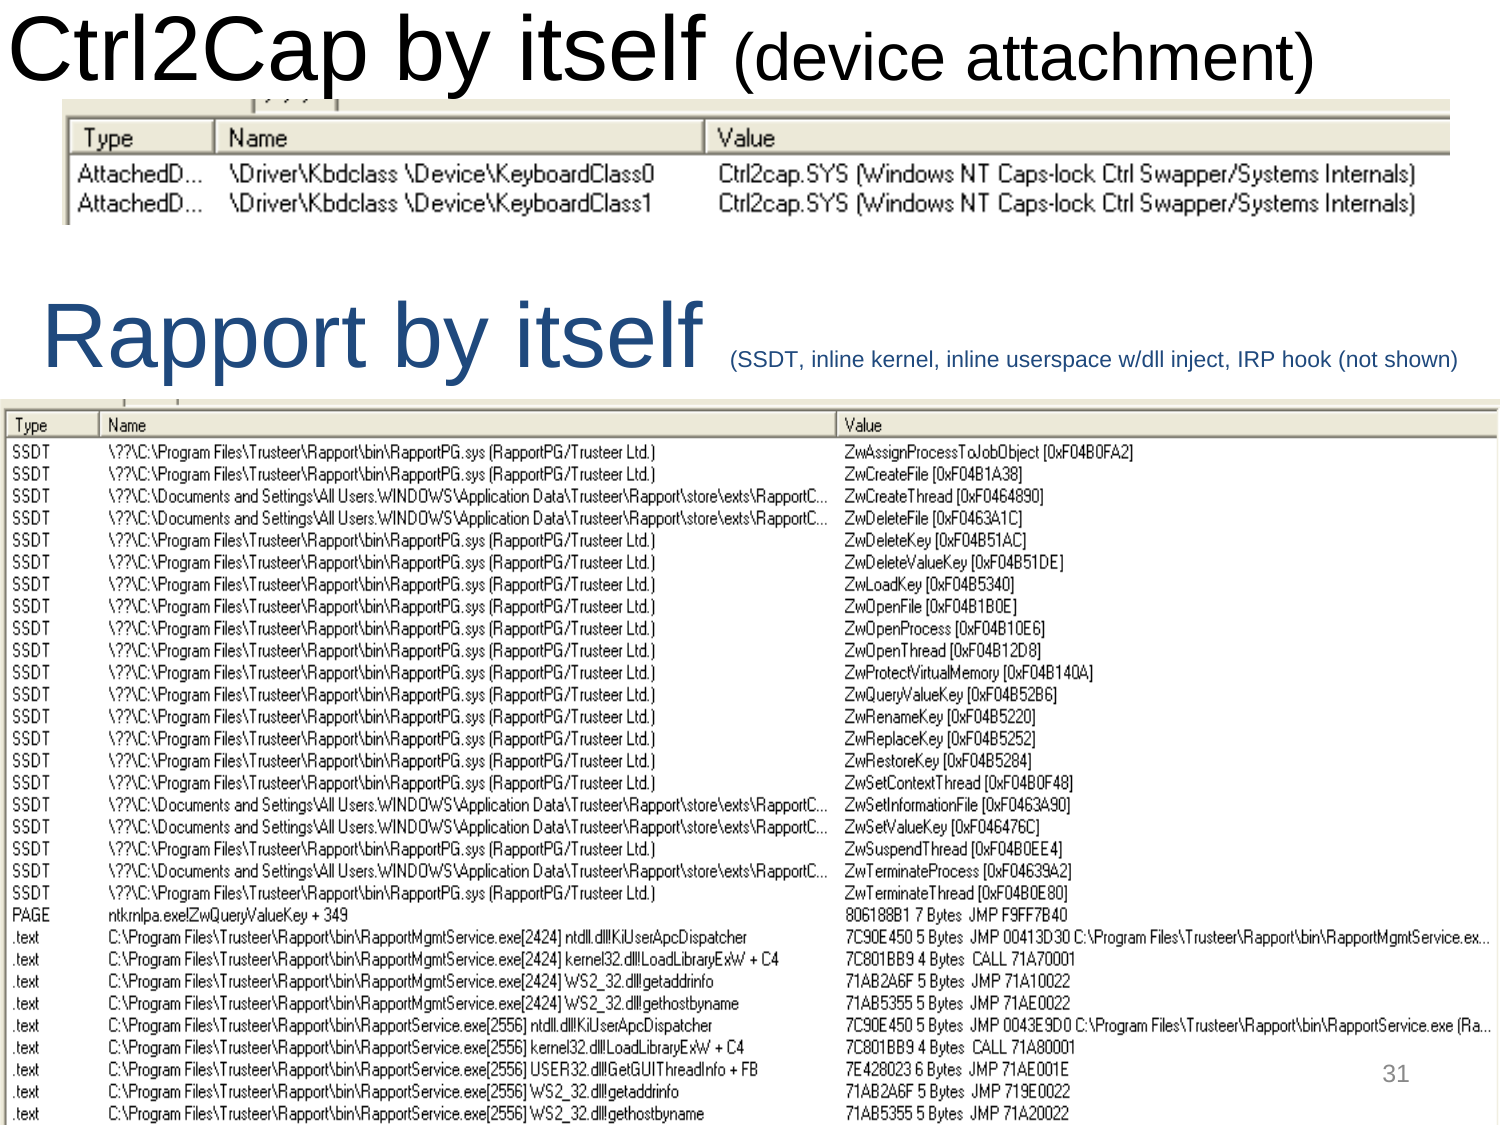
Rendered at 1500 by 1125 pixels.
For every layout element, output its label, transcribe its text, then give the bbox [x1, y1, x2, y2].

text_box <number> [1074, 1042, 1426, 1103]
picture [0, 426, 1500, 1125]
text_box Rapport by itself (SSDT, inline kernel, inline userspace w/dll inject, IRP hook (not shown) [0, 237, 1500, 426]
title Ctrl2Cap by itself (device attachment) [0, 0, 1350, 138]
picture [62, 99, 1450, 225]
